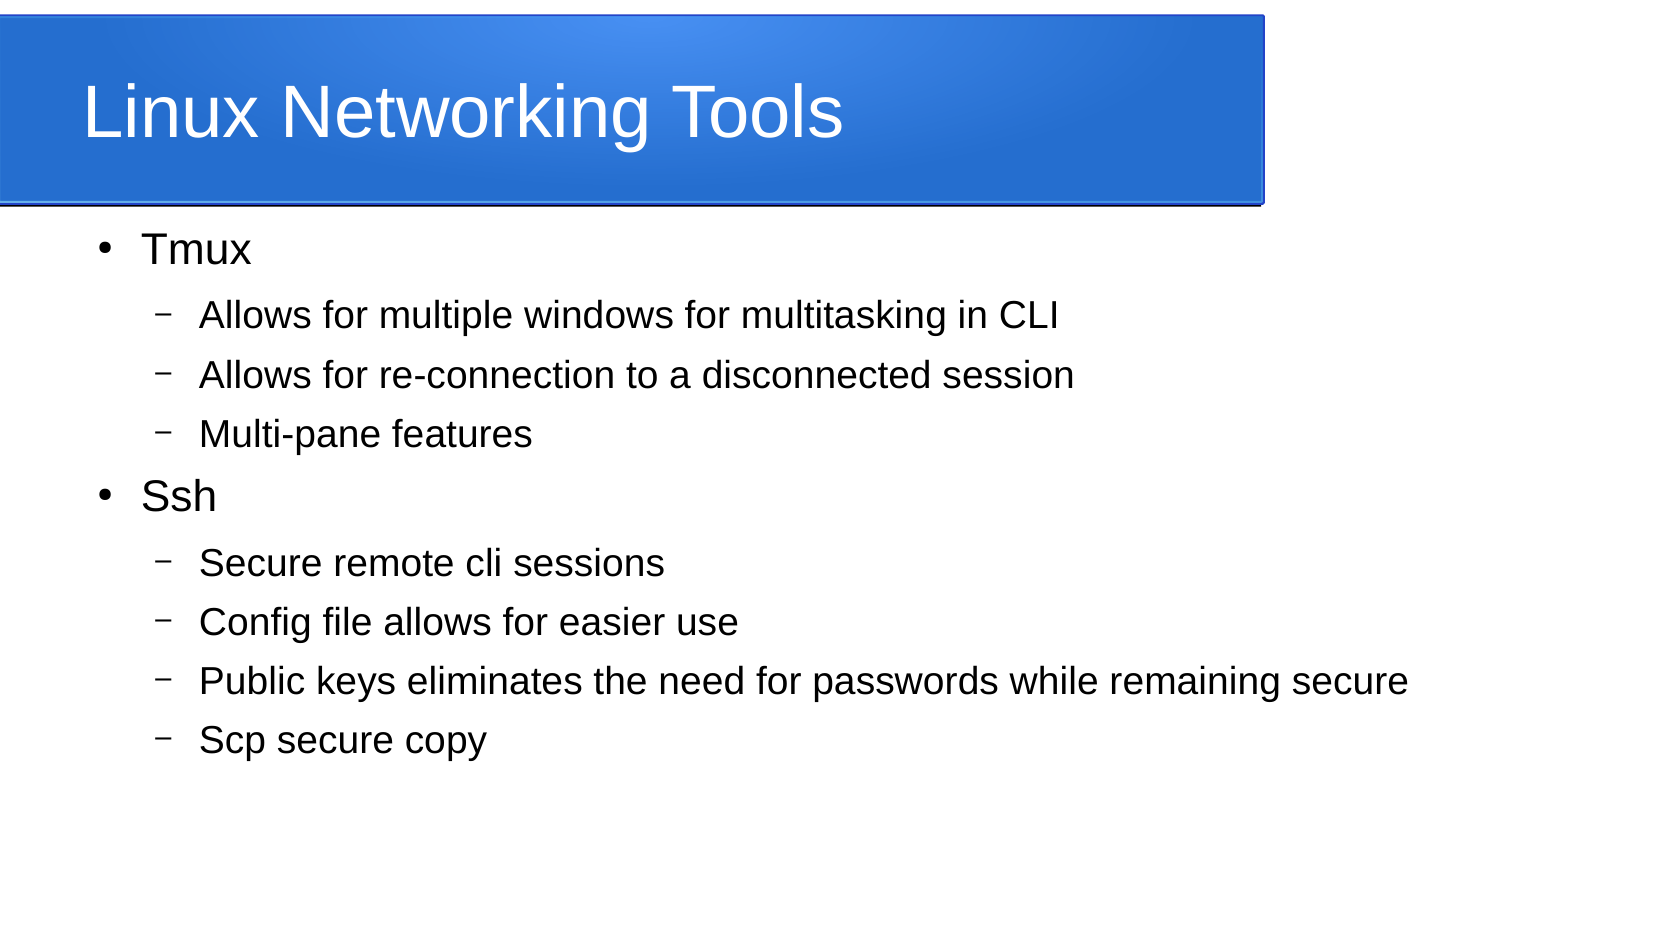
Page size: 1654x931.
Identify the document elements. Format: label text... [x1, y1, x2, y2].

list Tmux Allows for multiple windows for multitasking in CLI Allows for re-connection to a disconnected session Multi-pane features Ssh Secure remote cli sessions Config file allows for easier use Public keys eliminates the need for passwords while remaining secure Scp secure copy [82, 224, 1571, 764]
title Linux Networking Tools [82, 35, 1235, 189]
